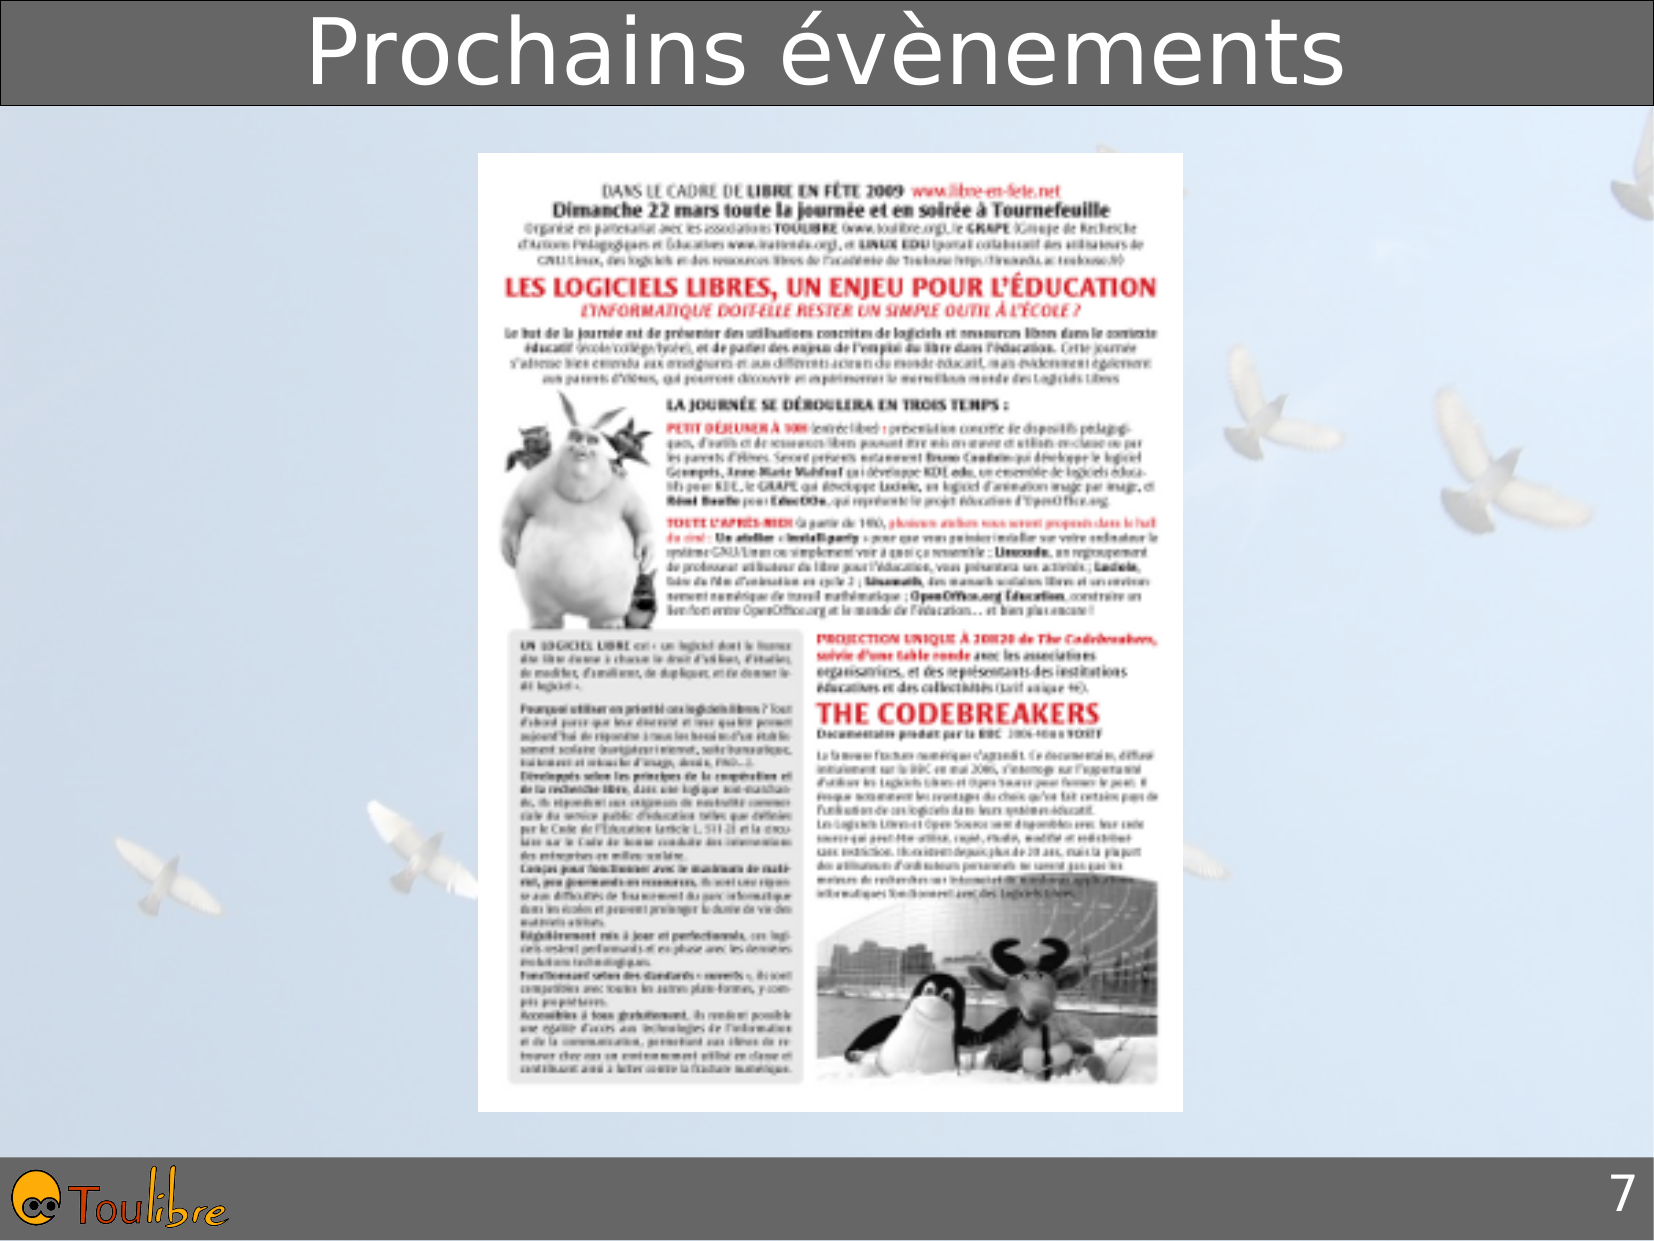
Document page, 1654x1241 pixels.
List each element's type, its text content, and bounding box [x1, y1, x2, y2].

title Prochains évènements [0, 0, 1654, 107]
picture [478, 153, 1183, 1112]
picture [11, 1165, 229, 1228]
